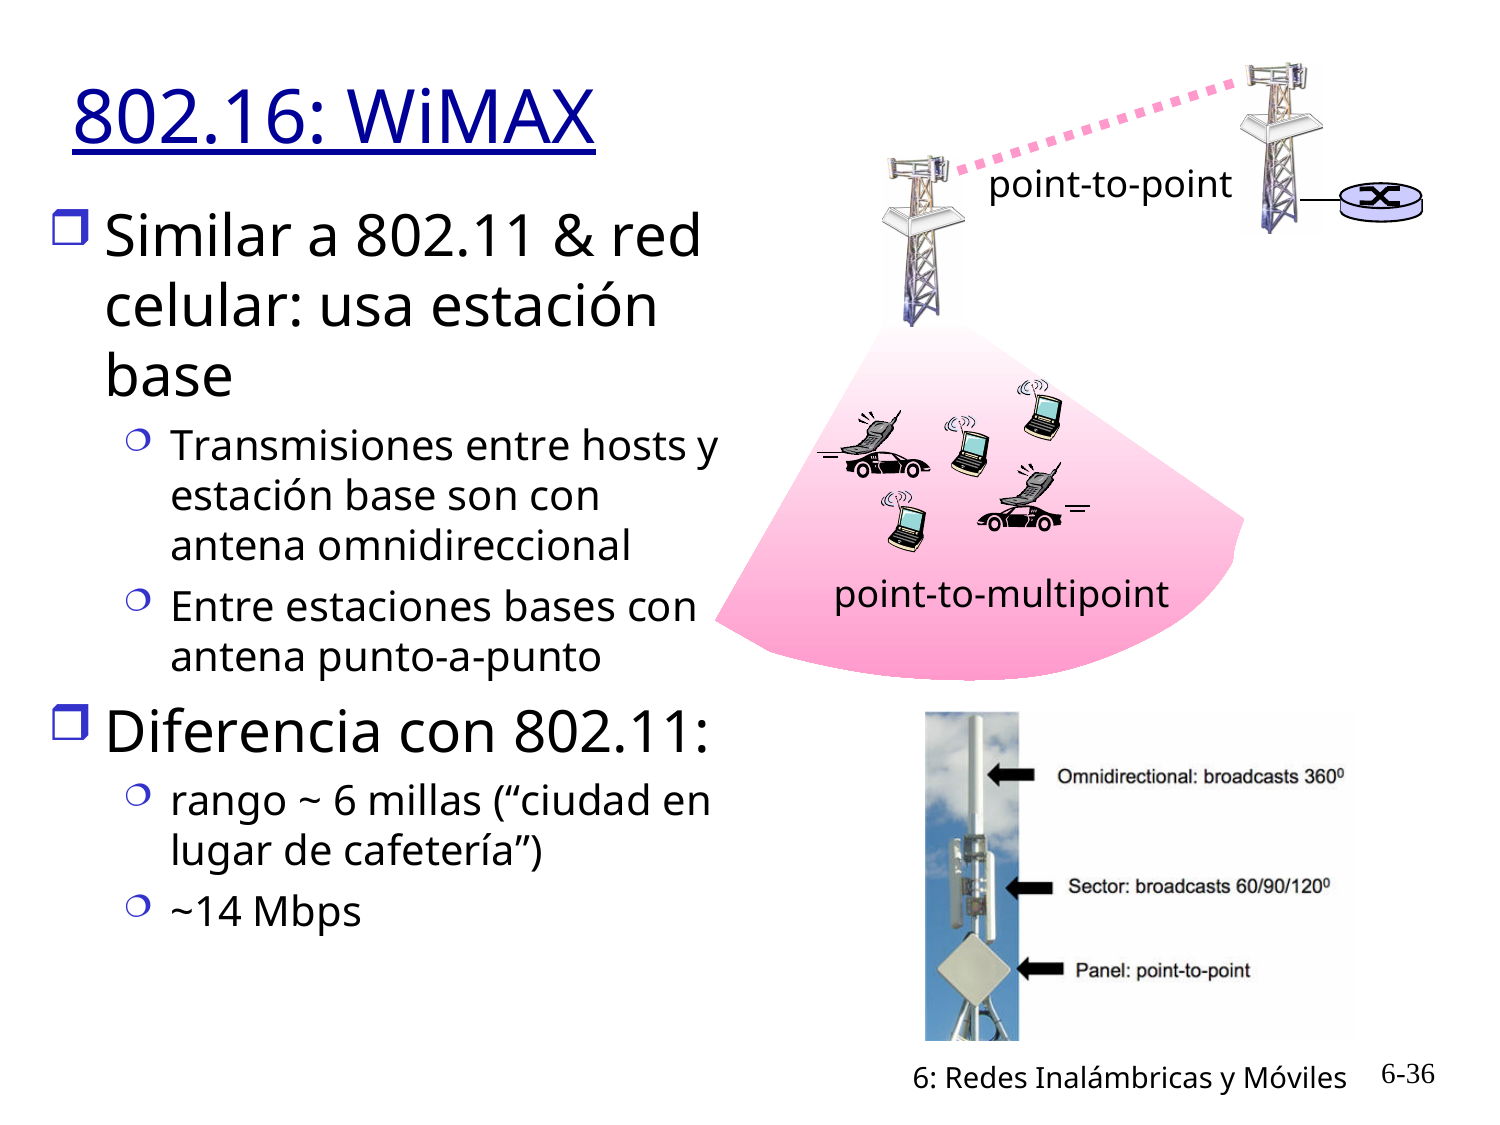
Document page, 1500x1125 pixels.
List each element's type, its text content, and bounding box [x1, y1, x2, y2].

picture [1017, 378, 1063, 441]
text_box point-to-multipoint [818, 562, 1185, 623]
text_box [751, 324, 1244, 681]
text_box point-to-point [973, 152, 1248, 214]
text_box 802.16: WiMAX [57, 45, 1333, 183]
picture [925, 711, 1357, 1041]
picture [840, 410, 931, 478]
text_box [1340, 183, 1422, 222]
picture [882, 155, 965, 327]
picture [976, 462, 1062, 532]
picture [944, 414, 990, 478]
picture [1240, 62, 1323, 234]
list Similar a 802.11 & red celular: usa estación base Transmisiones entre hosts y estación base son con antena omnidireccional Entre estaciones bases con antena punto-a-punto Diferencia con 802.11: rango ~ 6 millas (“ciudad en lugar de cafetería”) ~14 Mbps [33, 190, 751, 1097]
picture [880, 489, 926, 553]
